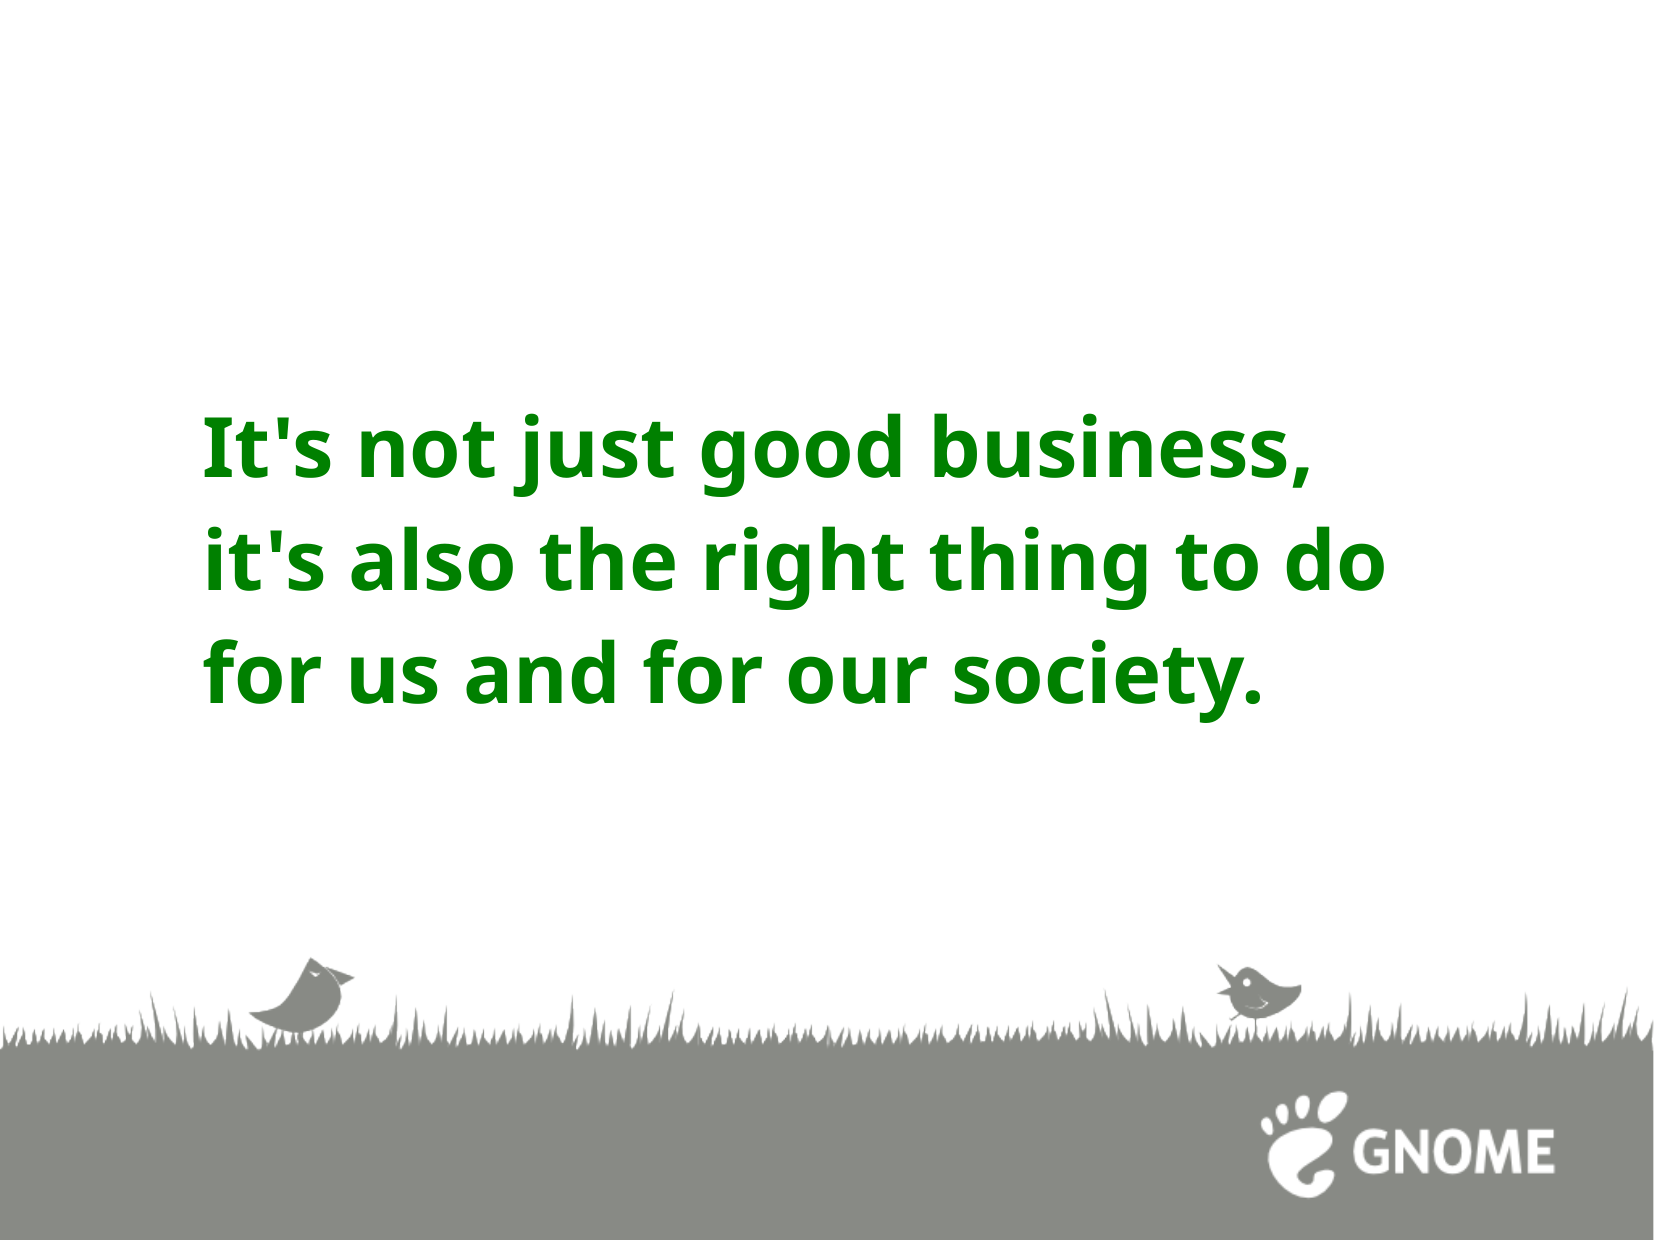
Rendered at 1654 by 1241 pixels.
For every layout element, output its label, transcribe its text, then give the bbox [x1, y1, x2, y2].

picture [0, 0, 1654, 1241]
text_box It's not just good business, it's also the right thing to do for us and for our society. [187, 380, 1426, 730]
